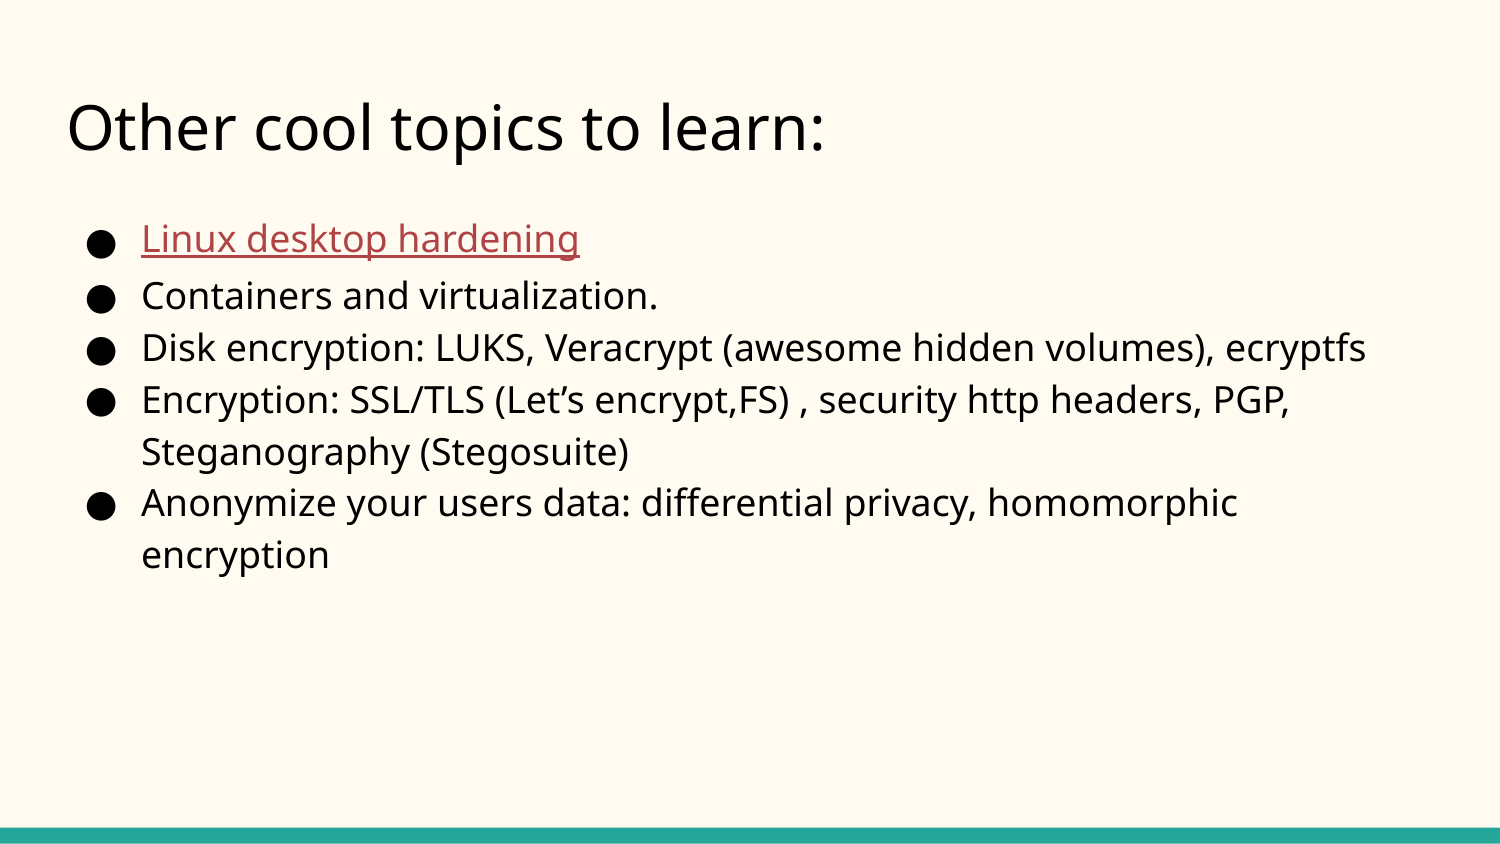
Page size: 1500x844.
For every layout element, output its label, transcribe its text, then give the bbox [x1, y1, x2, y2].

title Other cool topics to learn: [51, 72, 1449, 174]
list Linux desktop hardening Containers and virtualization. Disk encryption: LUKS, Veracrypt (awesome hidden volumes), ecryptfs Encryption: SSL/TLS (Let’s encrypt,FS) , security http headers, PGP, Steganography (Stegosuite) Anonymize your users data: differential privacy, homomorphic encryption [51, 192, 1449, 750]
